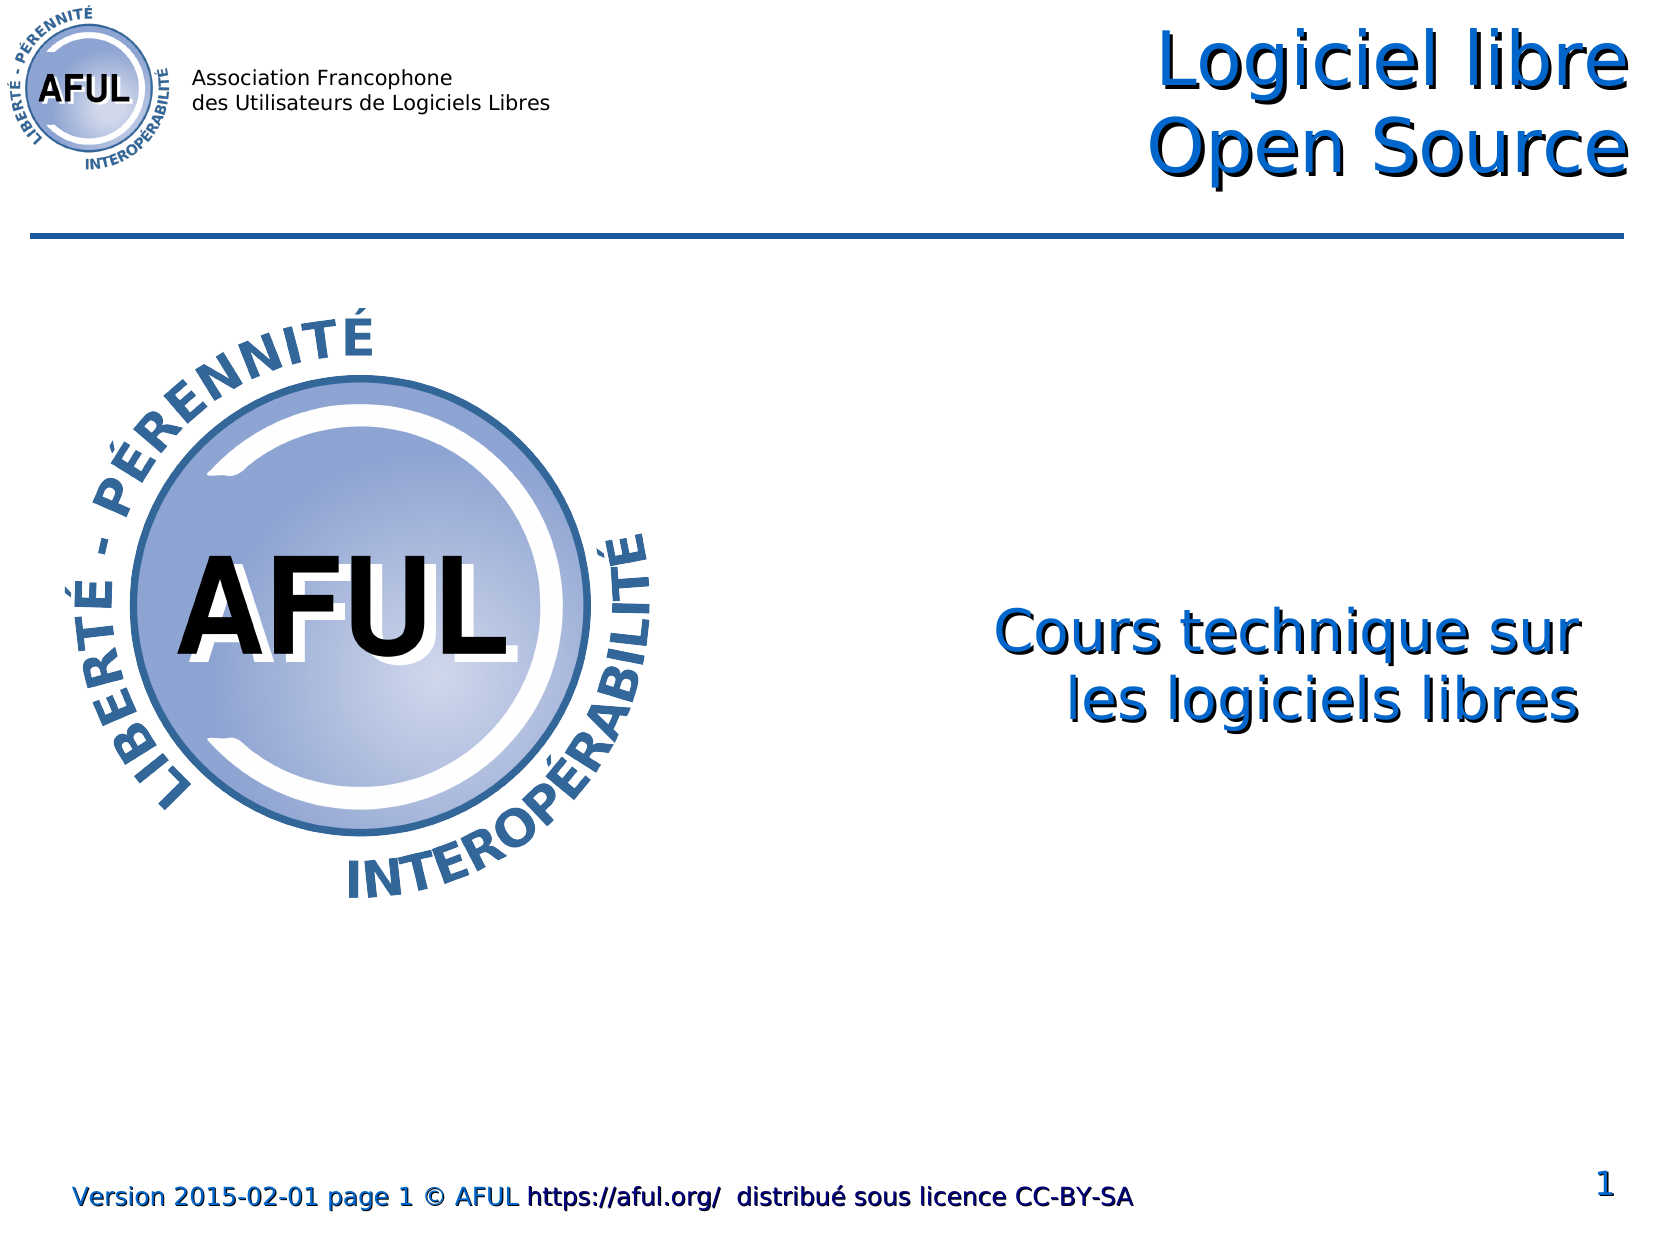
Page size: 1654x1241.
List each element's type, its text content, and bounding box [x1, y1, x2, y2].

text_box Cours technique sur les logiciels libres [501, 590, 1595, 1192]
picture [59, 307, 650, 898]
picture [0, 0, 178, 178]
title Logiciel libre Open Source [507, 0, 1630, 207]
